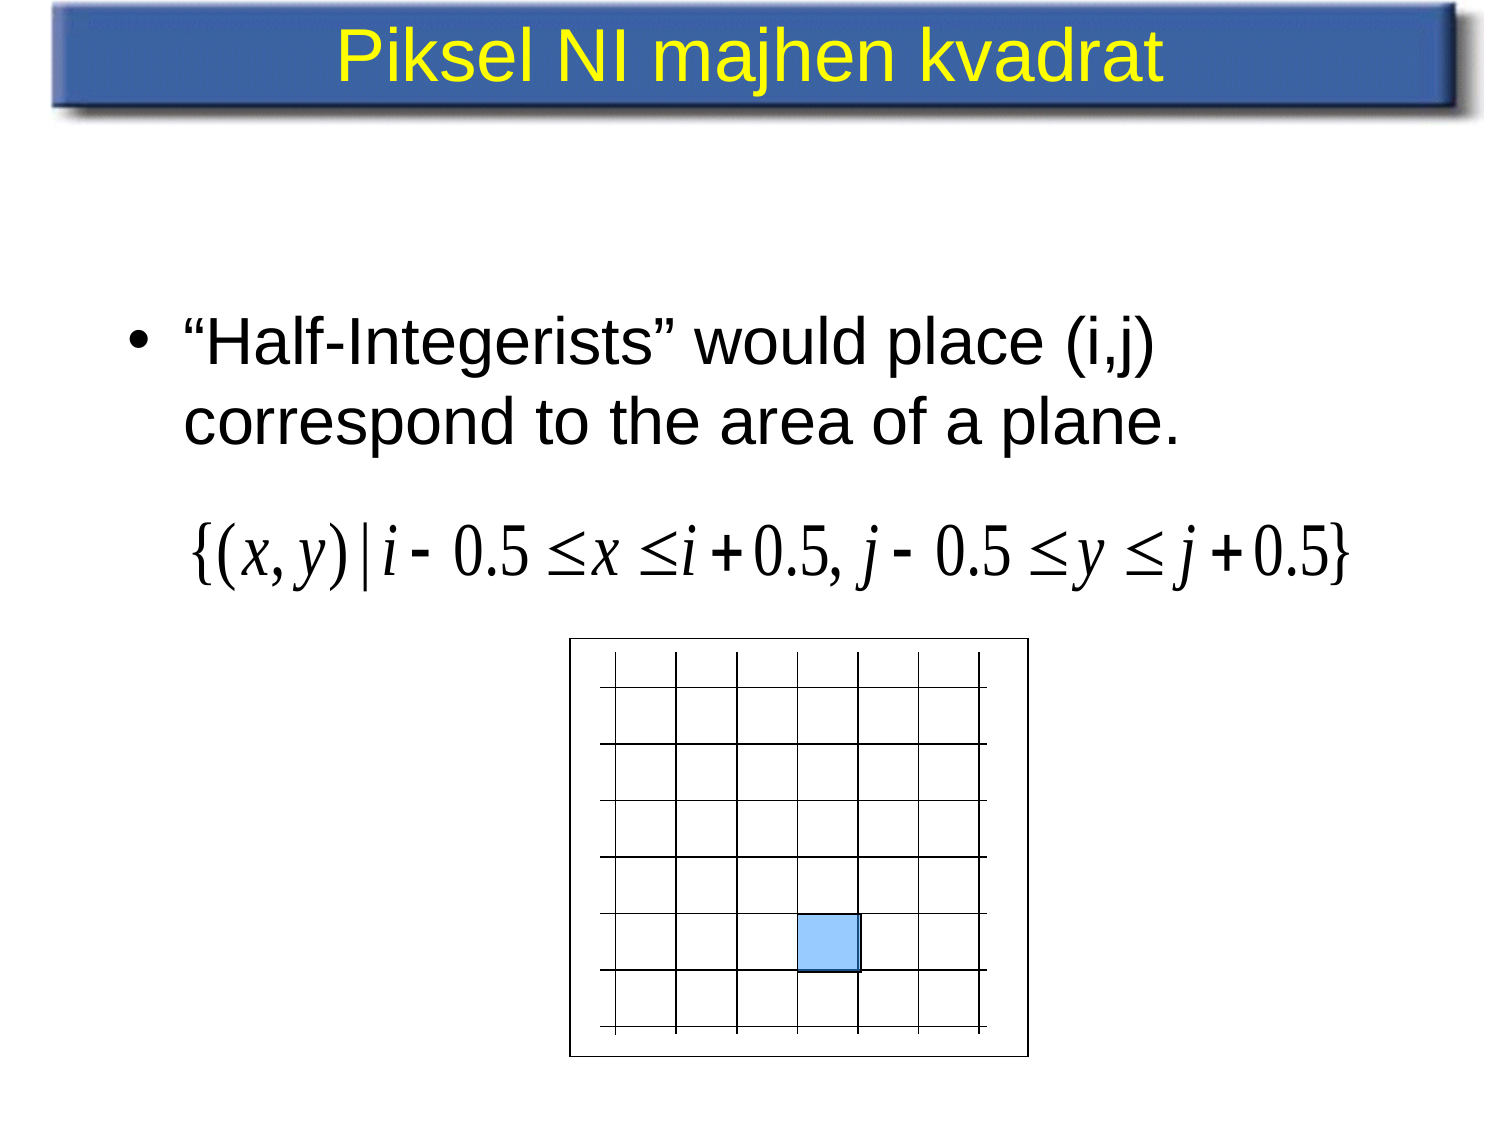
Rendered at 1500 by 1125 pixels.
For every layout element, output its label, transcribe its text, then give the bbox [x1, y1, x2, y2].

title Piksel NI majhen kvadrat [75, 0, 1426, 105]
picture [50, 0, 1484, 127]
list “Half-Integerists” would place (i,j) correspond to the area of a plane. [112, 290, 1388, 1000]
text_box [570, 638, 1029, 1057]
chart [184, 506, 1363, 608]
